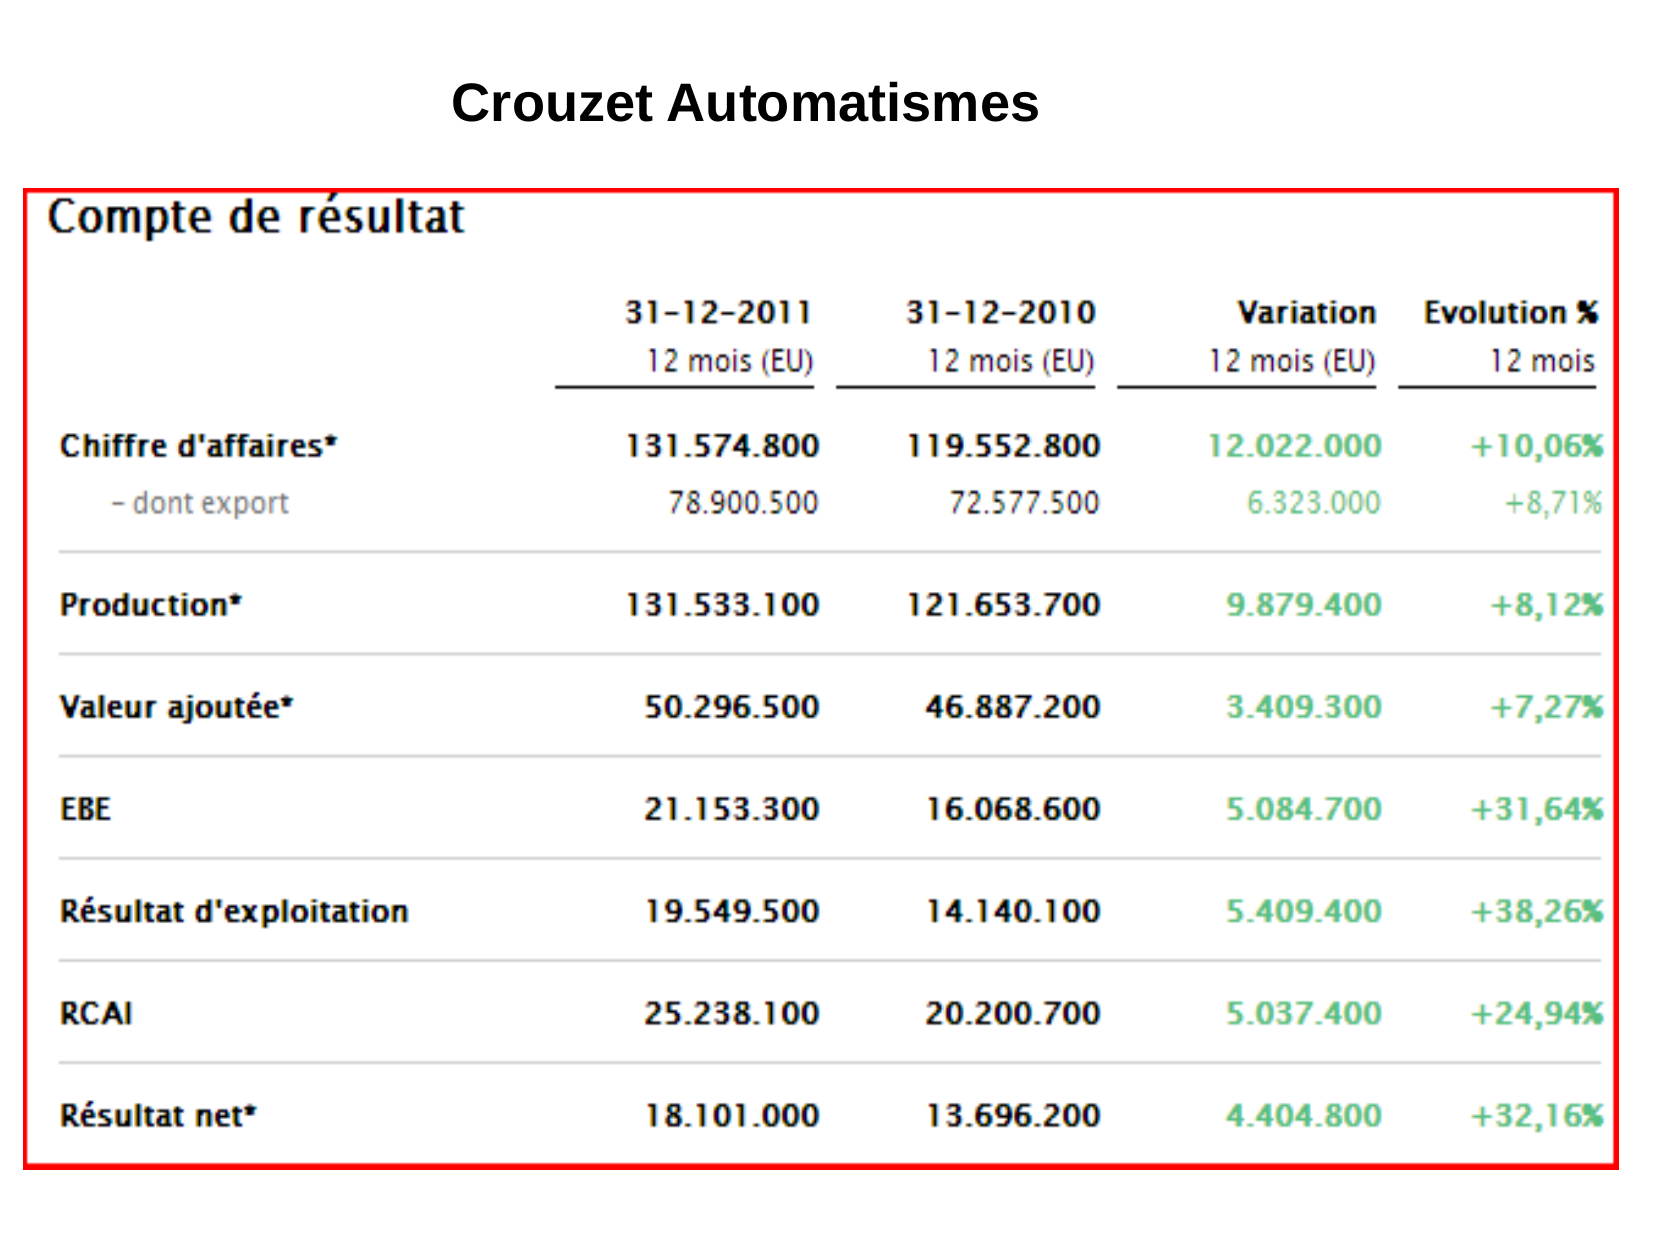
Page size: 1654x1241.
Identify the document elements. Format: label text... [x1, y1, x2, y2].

text_box Crouzet Automatismes [437, 64, 1057, 142]
picture [23, 188, 1619, 1170]
